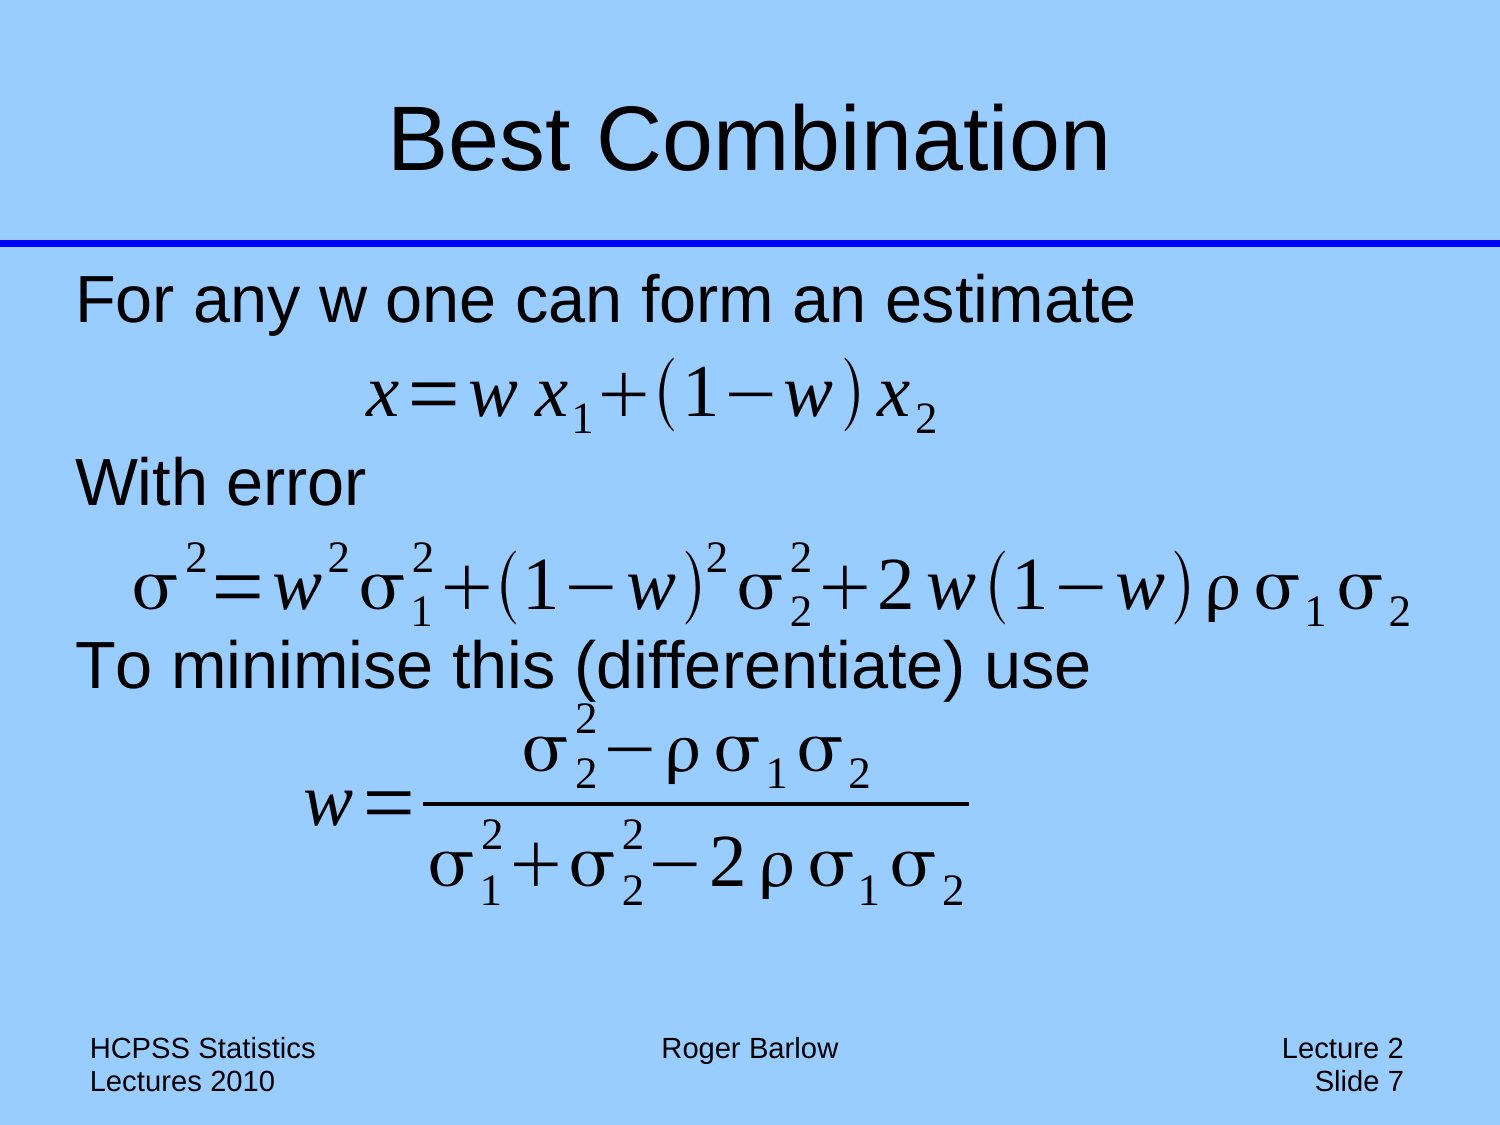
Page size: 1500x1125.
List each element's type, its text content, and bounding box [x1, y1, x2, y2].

chart [124, 531, 1418, 638]
title Best Combination [75, 52, 1426, 226]
list For any w one can form an estimate With error To minimise this (differentiate) use [75, 262, 1426, 991]
chart [295, 693, 979, 916]
chart [354, 348, 943, 443]
